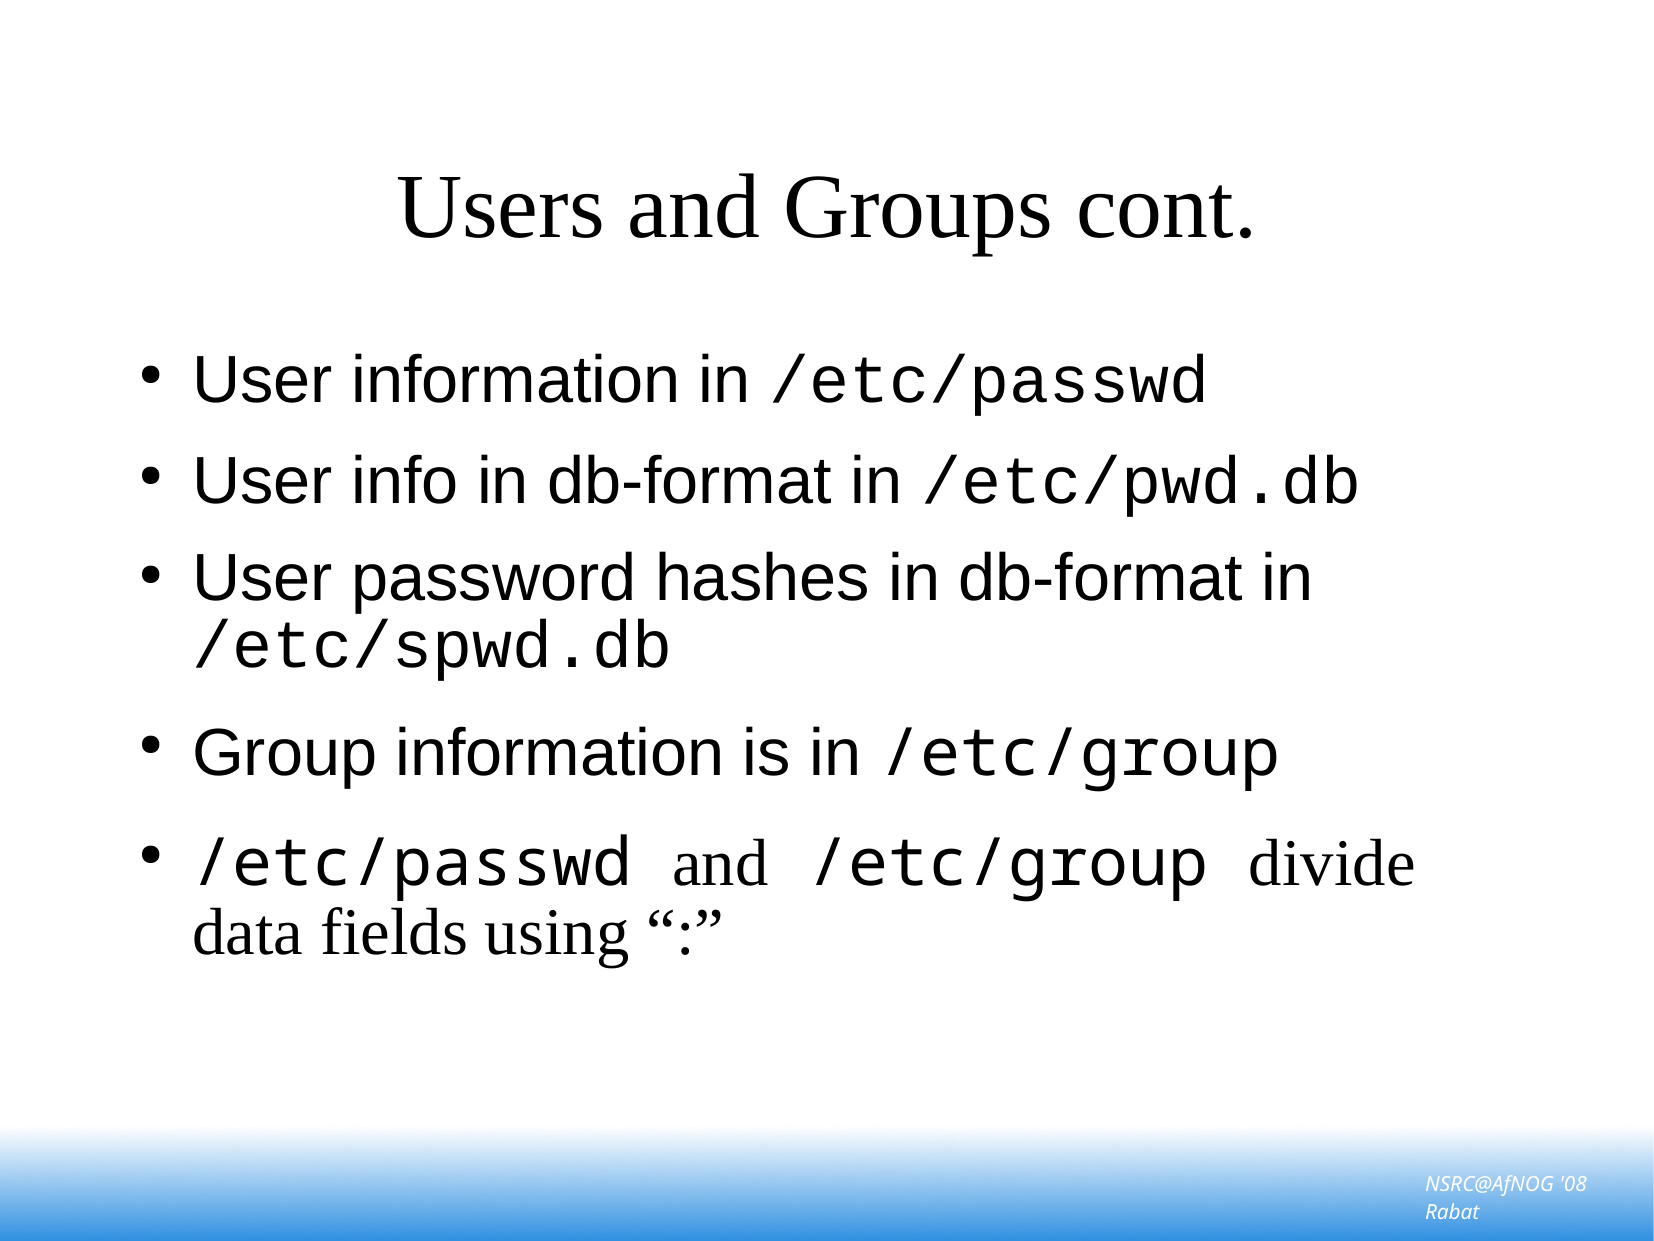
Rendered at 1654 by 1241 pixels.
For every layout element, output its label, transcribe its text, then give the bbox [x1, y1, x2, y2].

title Users and Groups cont. [121, 102, 1534, 311]
picture [0, 1124, 1654, 1241]
list User information in /etc/passwd User info in db-format in /etc/pwd.db User password hashes in db-format in /etc/spwd.db Group information is in /etc/group /etc/passwd and /etc/group divide data fields using “:” [121, 344, 1534, 1135]
